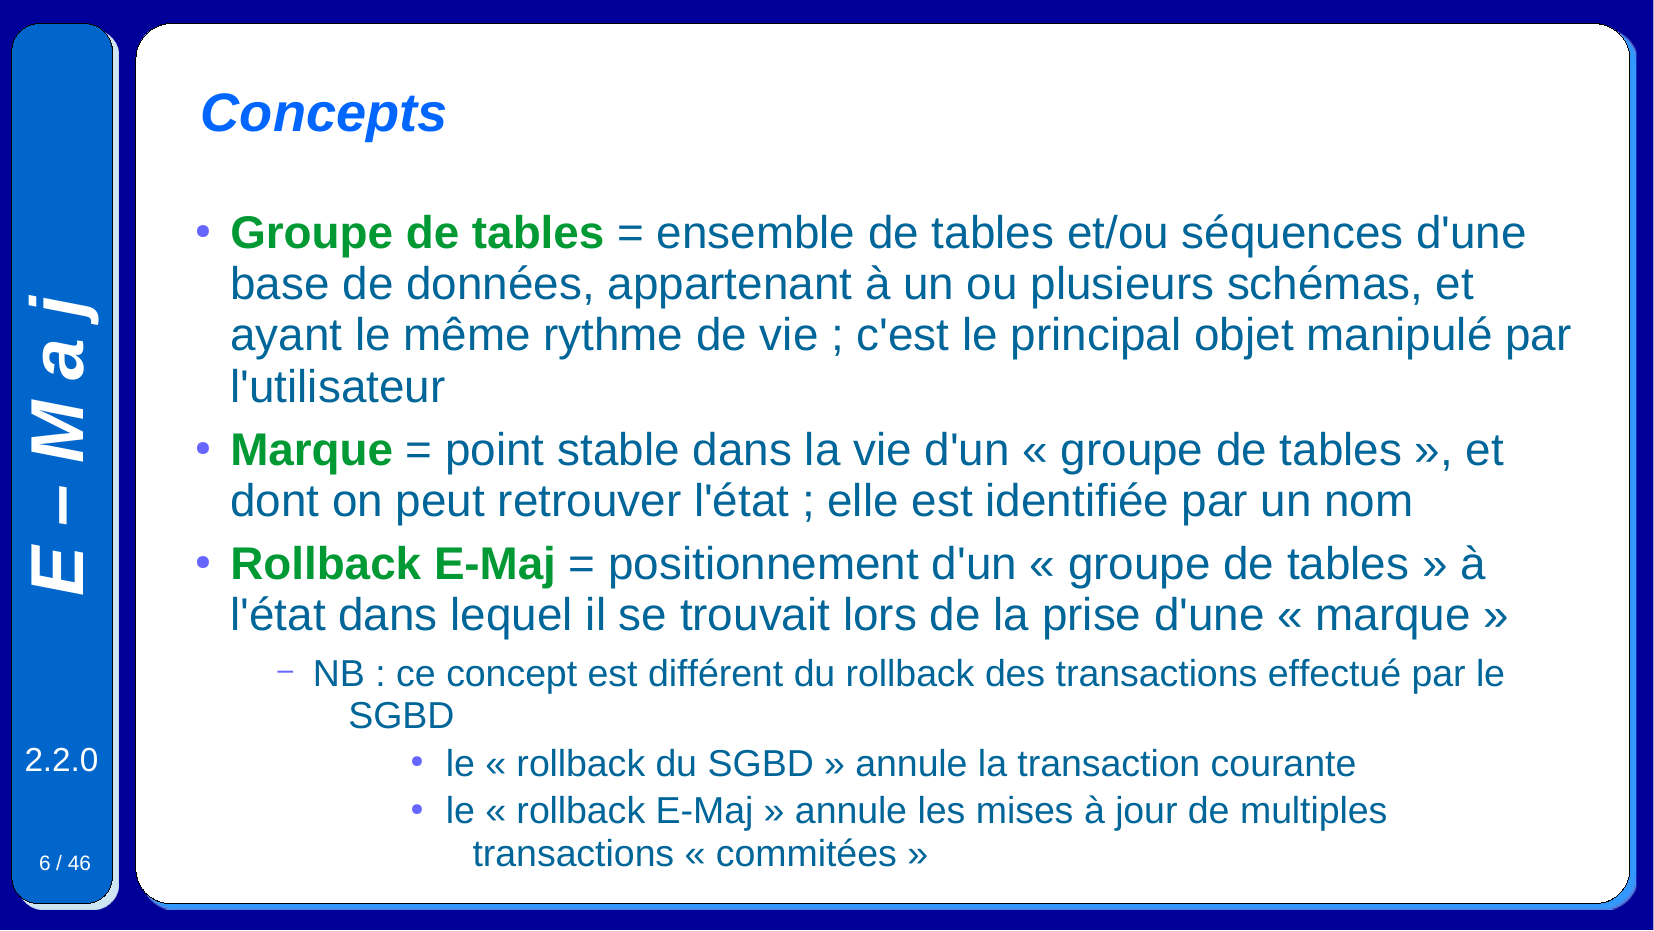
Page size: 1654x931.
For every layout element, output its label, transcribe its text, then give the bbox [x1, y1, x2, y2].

title Concepts [200, 34, 1575, 191]
list Groupe de tables = ensemble de tables et/ou séquences d'une base de données, appartenant à un ou plusieurs schémas, et ayant le même rythme de vie ; c'est le principal objet manipulé par l'utilisateur Marque = point stable dans la vie d'un « groupe de tables », et dont on peut retrouver l'état ; elle est identifiée par un nom Rollback E-Maj = positionnement d'un « groupe de tables » à l'état dans lequel il se trouvait lors de la prise d'une « marque » NB : ce concept est différent du rollback des transactions effectué par le SGBD le « rollback du SGBD » annule la transaction courante le « rollback E-Maj » annule les mises à jour de multiples transactions « commitées » [177, 206, 1587, 875]
